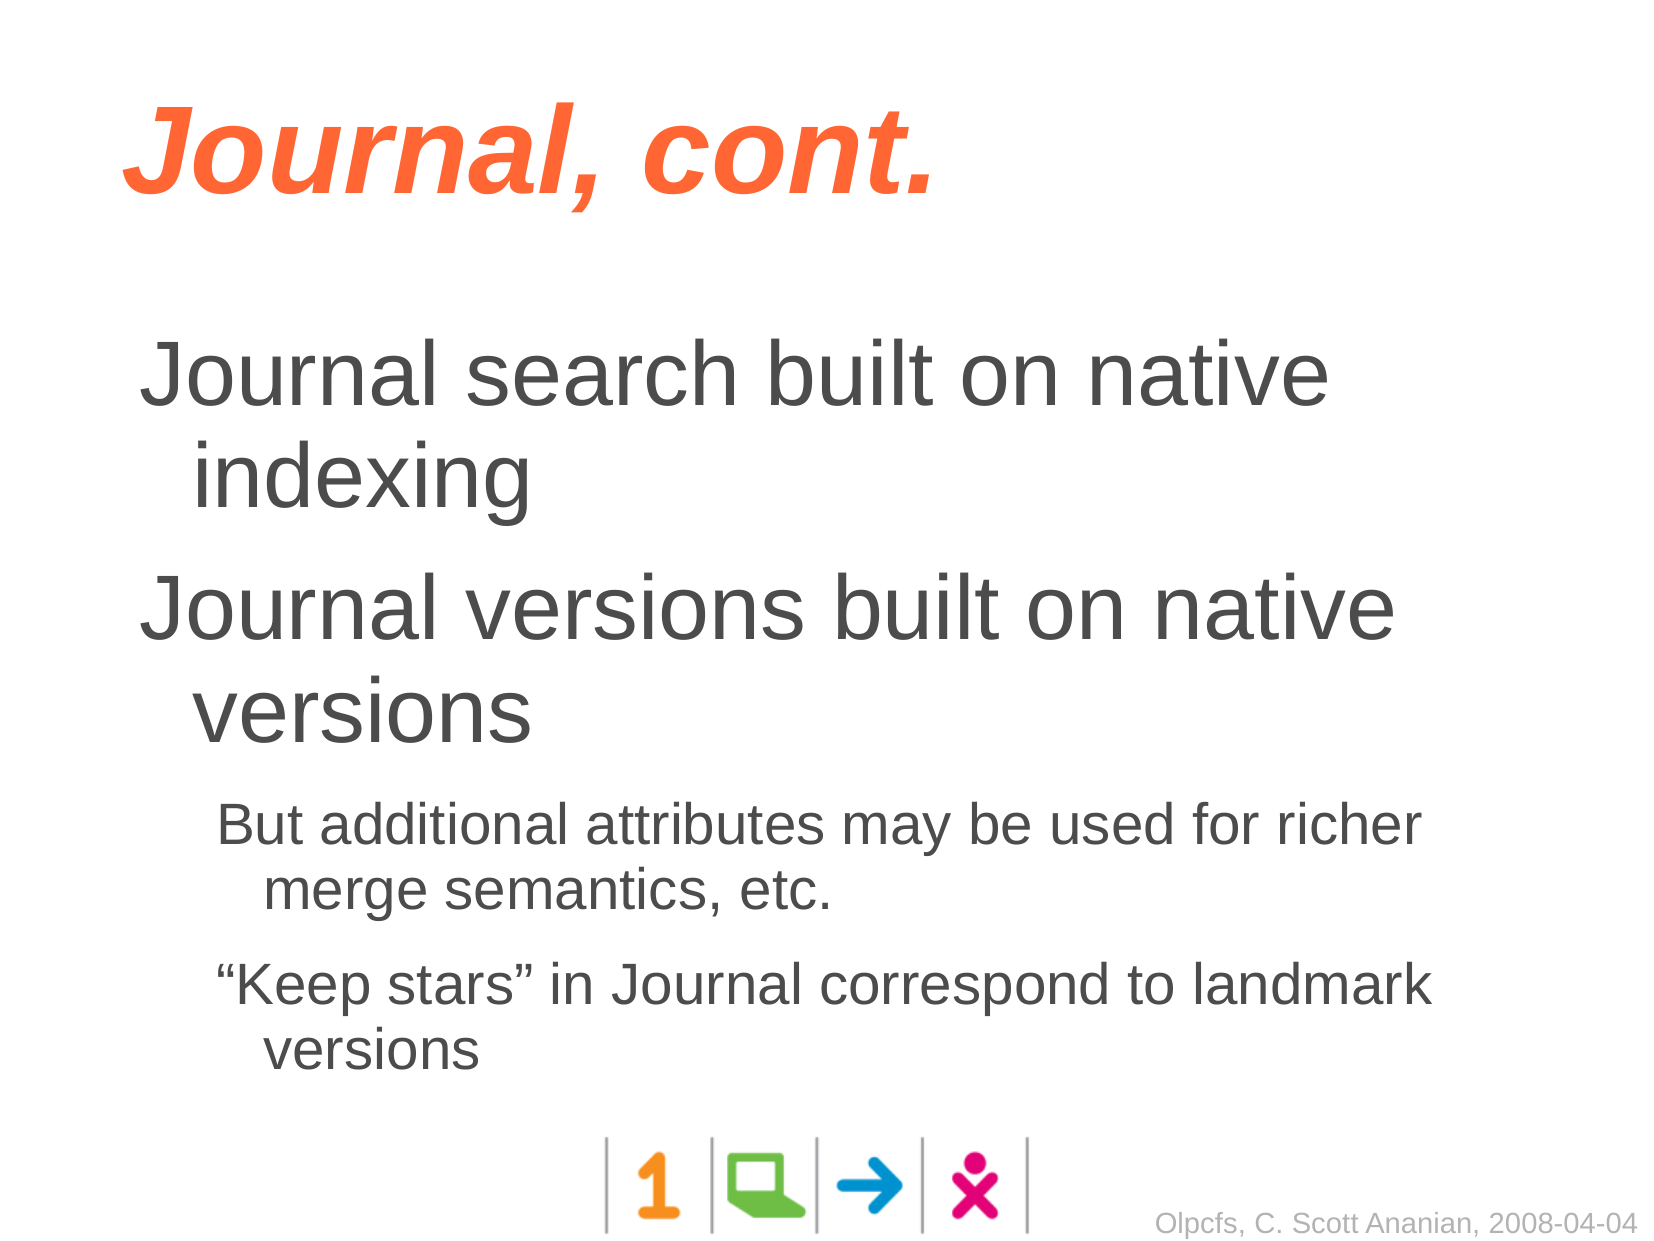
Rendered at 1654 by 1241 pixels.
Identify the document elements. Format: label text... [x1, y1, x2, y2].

title Journal, cont. [121, 46, 1534, 254]
picture [600, 1158, 1036, 1241]
list Journal search built on native indexing Journal versions built on native versions But additional attributes may be used for richer merge semantics, etc. “Keep stars” in Journal correspond to landmark versions [121, 321, 1561, 1158]
